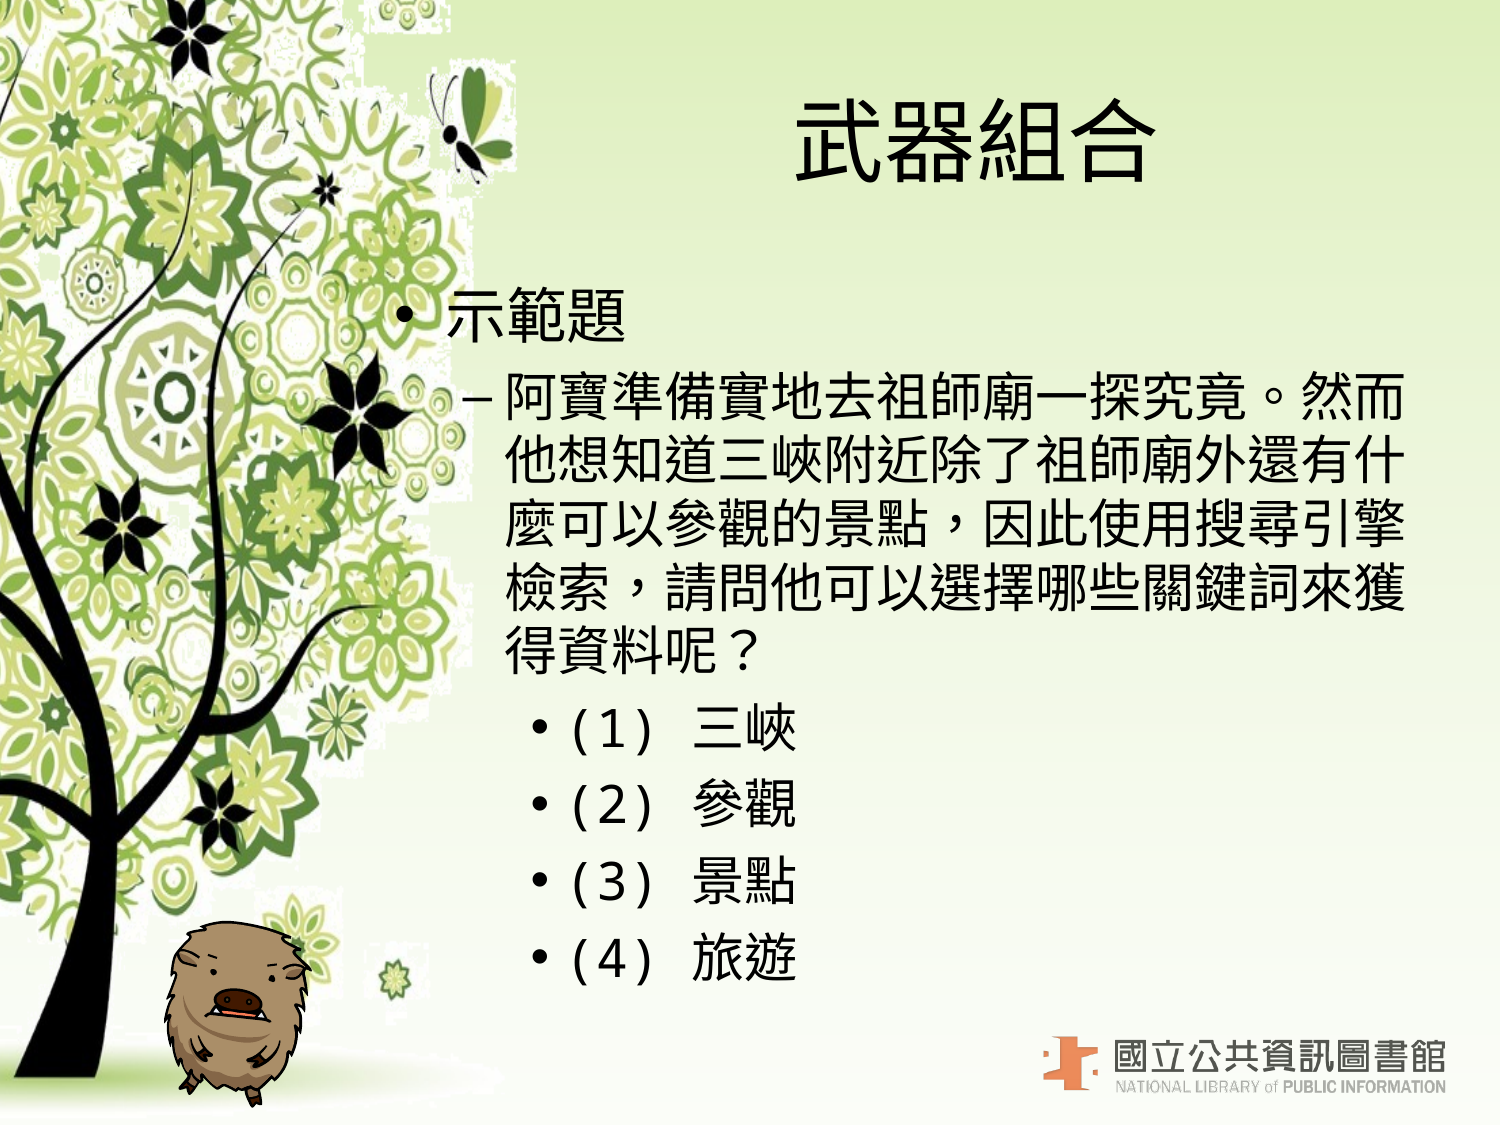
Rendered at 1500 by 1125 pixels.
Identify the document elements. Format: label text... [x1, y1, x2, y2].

title 武器組合 [527, 45, 1426, 233]
text_box [581, 0, 1500, 1125]
picture [0, 0, 581, 1125]
list 示範題 阿寶準備實地去祖師廟一探究竟。然而他想知道三峽附近除了祖師廟外還有什麼可以參觀的景點，因此使用搜尋引擎檢索，請問他可以選擇哪些關鍵詞來獲得資料呢？ (1) 三峽 (2) 參觀 (3) 景點 (4) 旅遊 [386, 262, 1426, 1005]
